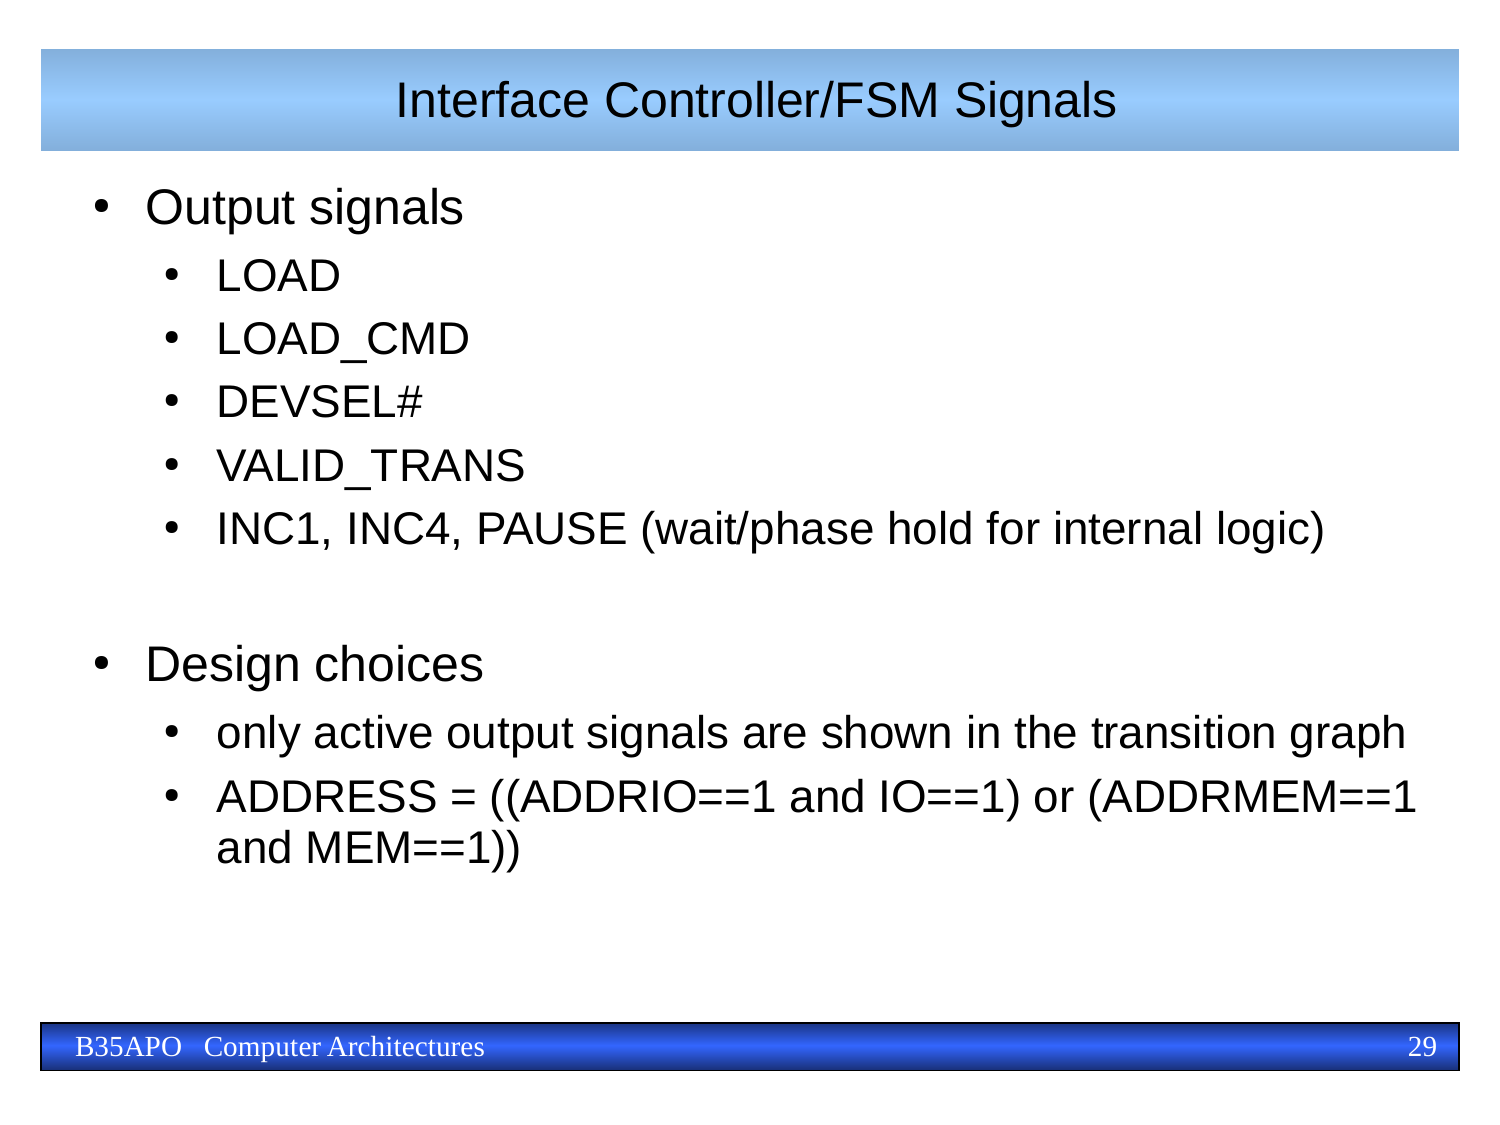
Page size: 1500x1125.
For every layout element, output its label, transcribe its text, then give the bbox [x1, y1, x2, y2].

title Interface Controller/FSM Signals [41, 49, 1459, 151]
list Output signals LOAD LOAD_CMD DEVSEL# VALID_TRANS INC1, INC4, PAUSE (wait/phase hold for internal logic) Design choices only active output signals are shown in the transition graph ADDRESS = ((ADDRIO==1 and IO==1) or (ADDRMEM==1 and MEM==1)) [75, 178, 1426, 985]
